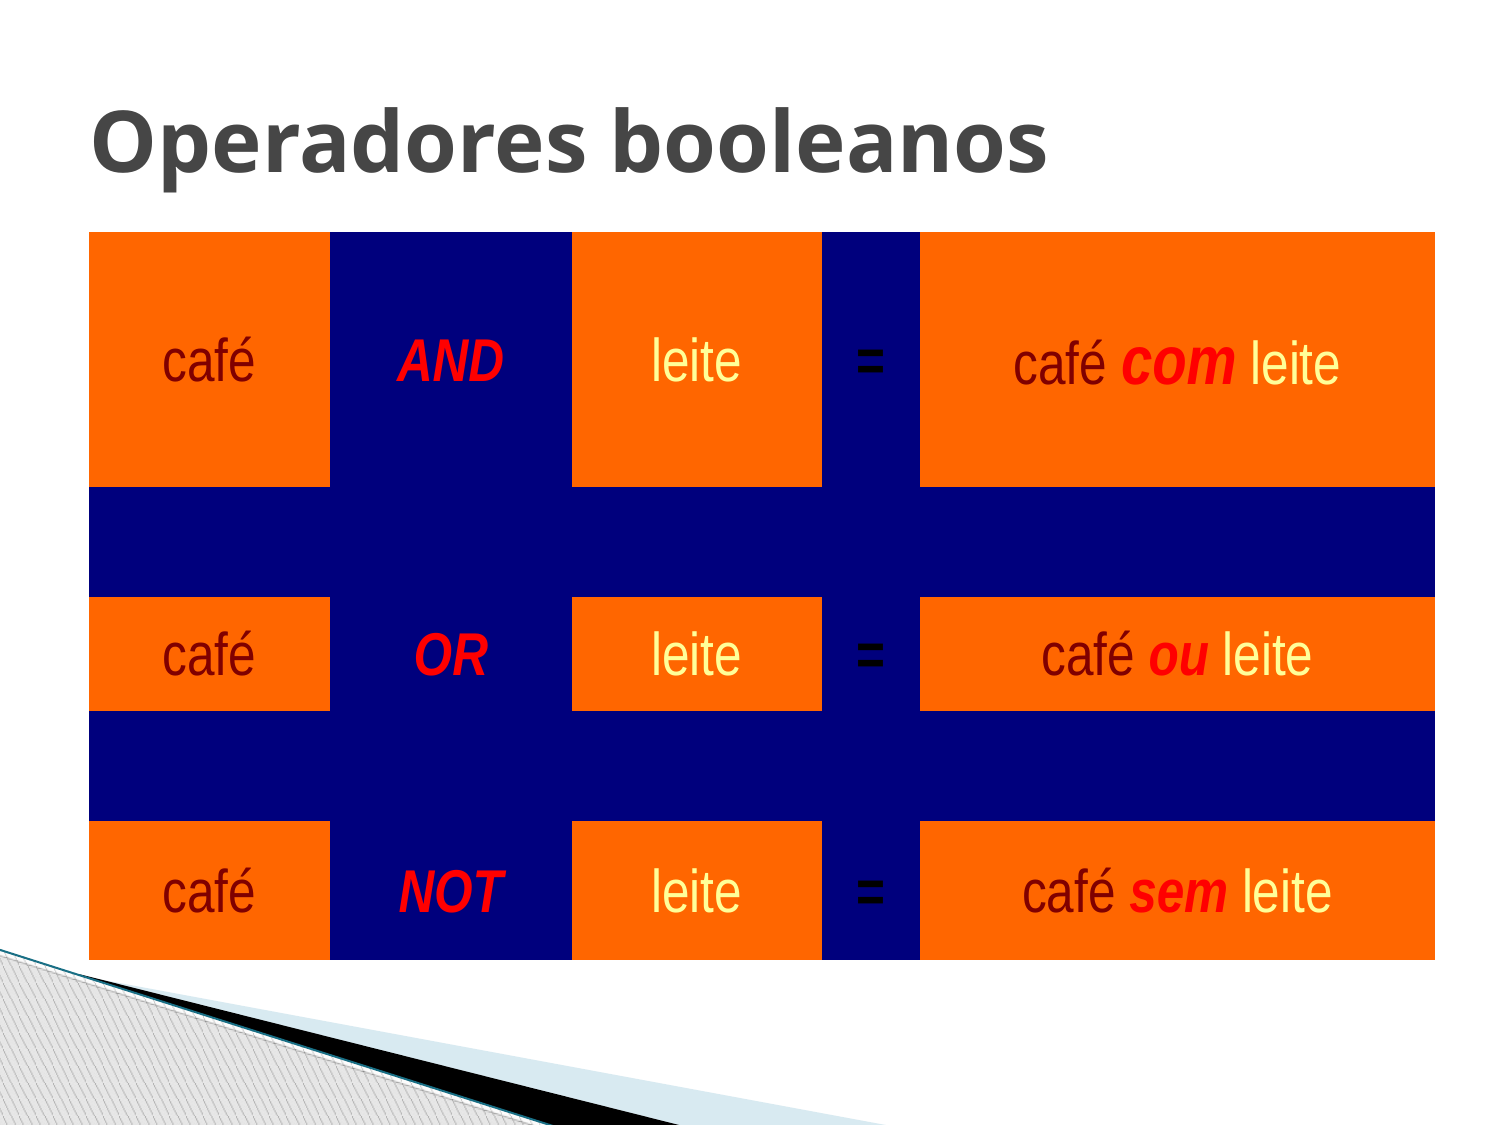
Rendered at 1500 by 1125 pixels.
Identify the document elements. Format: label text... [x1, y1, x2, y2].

table_cell = [822, 821, 920, 960]
table_header café [89, 232, 330, 487]
table_header AND [330, 232, 572, 487]
table_cell [89, 711, 330, 821]
table_cell [330, 487, 572, 597]
table_cell leite [572, 597, 822, 711]
table_cell [89, 487, 330, 597]
table_cell = [822, 597, 920, 711]
table_cell café [89, 821, 330, 960]
table_cell [572, 487, 822, 597]
table_cell café sem leite [920, 821, 1435, 960]
table_cell [822, 487, 920, 597]
table_cell leite [572, 821, 822, 960]
table_header leite [572, 232, 822, 487]
title Operadores booleanos [75, 45, 1425, 233]
table_cell OR [330, 597, 572, 711]
table_cell [822, 711, 920, 821]
table_cell [920, 711, 1435, 821]
table_cell café ou leite [920, 597, 1435, 711]
table_cell [920, 487, 1435, 597]
table_cell NOT [330, 821, 572, 960]
table_header = [822, 232, 920, 487]
table_cell café [89, 597, 330, 711]
table_header café com leite [920, 232, 1435, 487]
table_cell [572, 711, 822, 821]
table_cell [330, 711, 572, 821]
